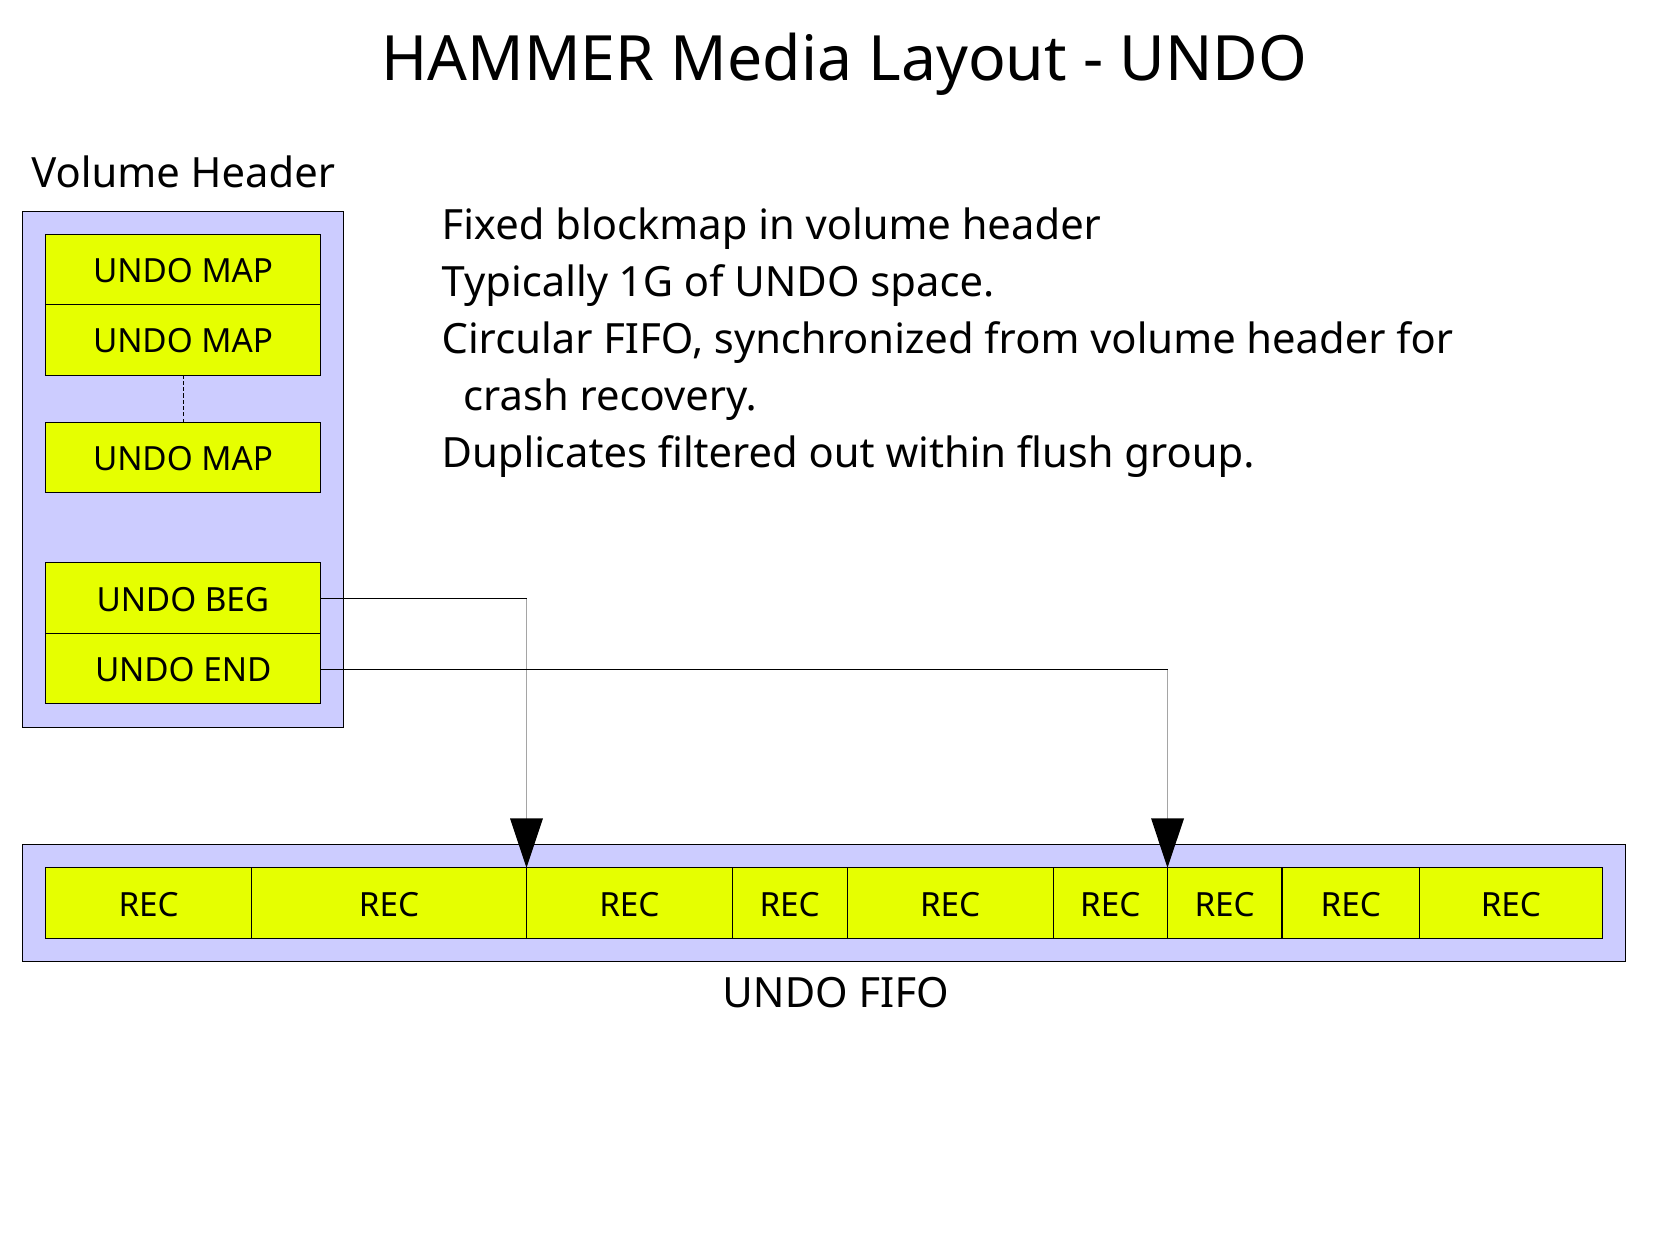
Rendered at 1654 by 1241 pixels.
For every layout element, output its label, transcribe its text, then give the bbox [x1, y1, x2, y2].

text_box UNDO BEG [45, 562, 321, 634]
text_box UNDO MAP [45, 234, 321, 304]
text_box REC [526, 867, 732, 939]
text_box HAMMER Media Layout - UNDO [114, 9, 1575, 104]
text_box REC [1420, 867, 1603, 939]
text_box UNDO FIFO [554, 952, 1117, 1029]
text_box [22, 844, 1626, 962]
text_box Fixed blockmap in volume header Typically 1G of UNDO space. Circular FIFO, synchronized from volume header for crash recovery. Duplicates filtered out within flush group. [426, 187, 1654, 496]
text_box REC [45, 867, 251, 939]
text_box [321, 599, 344, 669]
text_box UNDO MAP [45, 422, 321, 493]
text_box REC [1053, 867, 1167, 939]
text_box REC [848, 867, 1053, 939]
text_box REC [251, 867, 526, 939]
text_box [22, 211, 344, 728]
text_box UNDO MAP [45, 304, 321, 376]
text_box UNDO END [45, 634, 321, 704]
text_box REC [1167, 867, 1282, 939]
text_box REC [732, 867, 848, 939]
text_box REC [1282, 867, 1420, 939]
text_box [528, 844, 1166, 867]
text_box Volume Header [4, 132, 362, 210]
